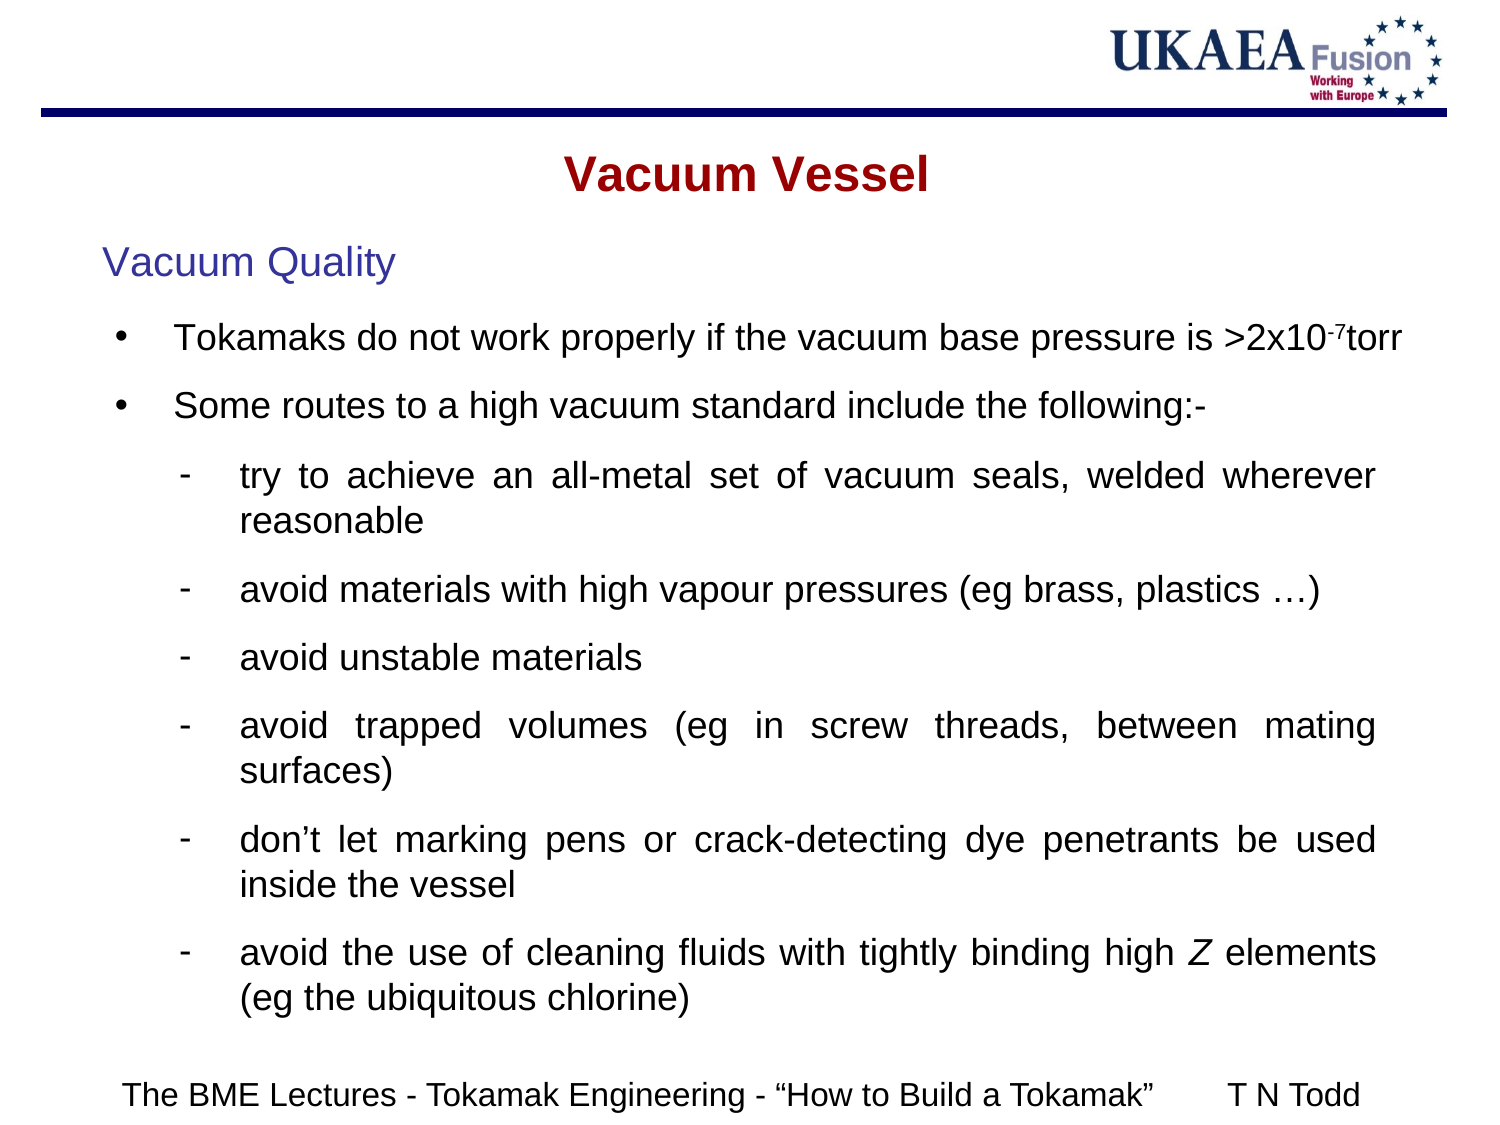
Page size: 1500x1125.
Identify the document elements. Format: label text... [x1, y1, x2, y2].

picture [1107, 15, 1443, 106]
text_box Vacuum Vessel [316, 133, 1178, 209]
text_box Vacuum Quality [87, 227, 1382, 293]
text_box Tokamaks do not work properly if the vacuum base pressure is >2x10-7torr Some routes to a high vacuum standard include the following:- [100, 305, 1418, 435]
text_box try to achieve an all-metal set of vacuum seals, welded wherever reasonable avoid materials with high vapour pressures (eg brass, plastics …) avoid unstable materials avoid trapped volumes (eg in screw threads, between mating surfaces) don’t let marking pens or crack-detecting dye penetrants be used inside the vessel avoid the use of cleaning fluids with tightly binding high Z elements (eg the ubiquitous chlorine) [106, 443, 1392, 1027]
